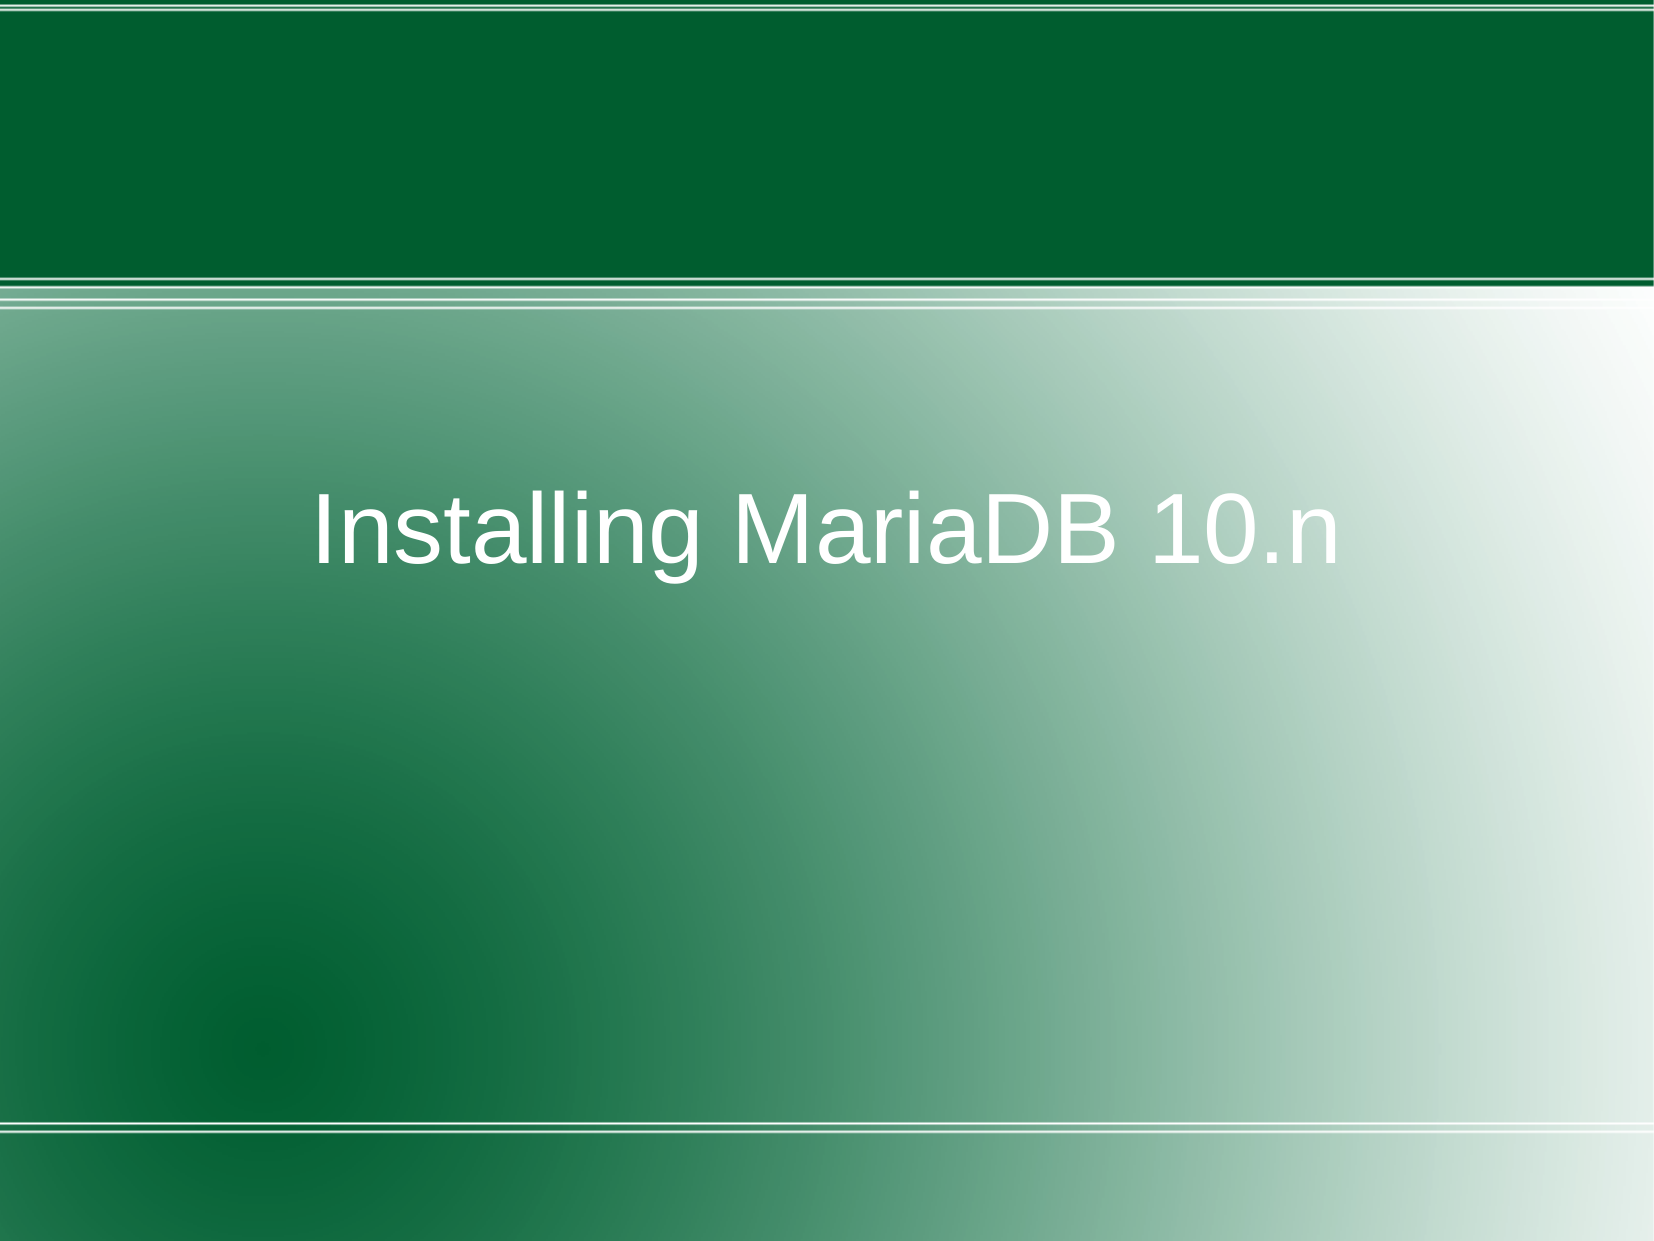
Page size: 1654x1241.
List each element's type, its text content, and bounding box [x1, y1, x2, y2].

picture [0, 0, 1654, 1241]
subtitle Installing MariaDB 10.n [82, 49, 1571, 1010]
